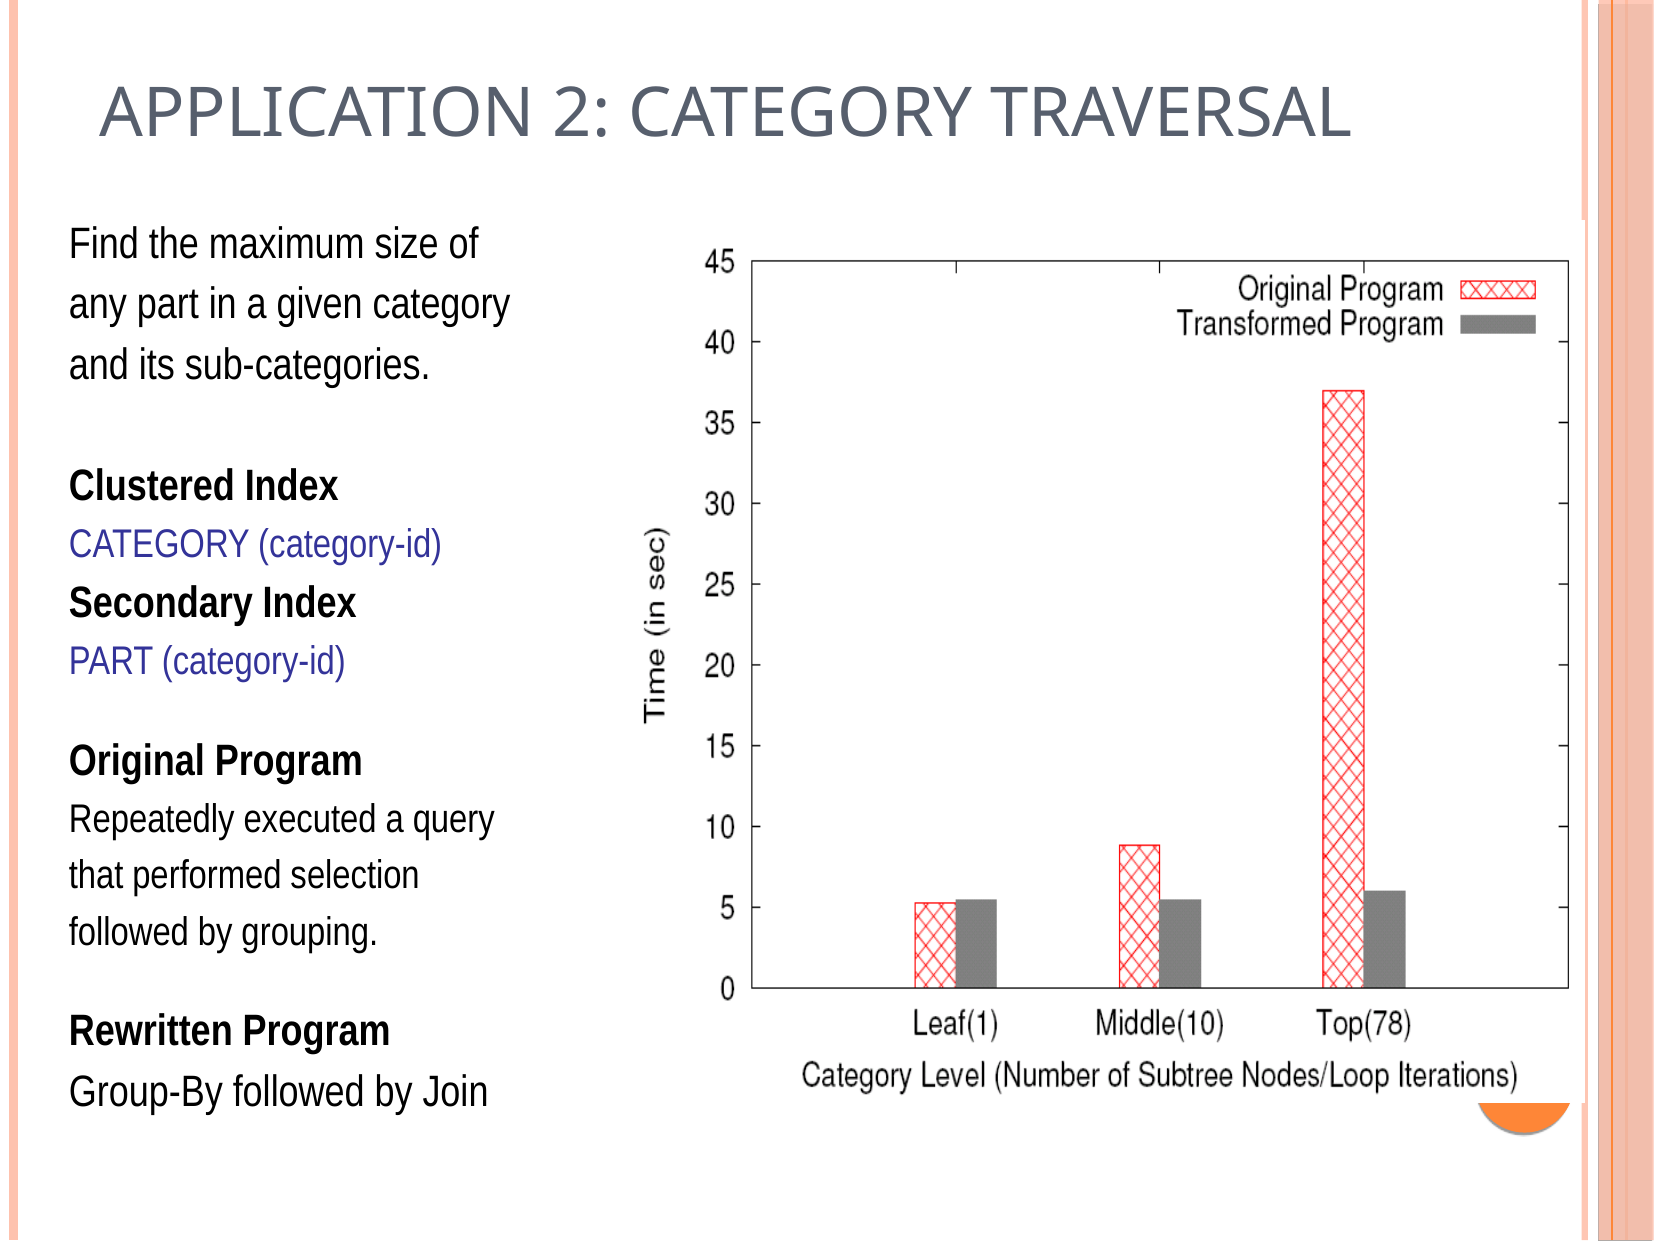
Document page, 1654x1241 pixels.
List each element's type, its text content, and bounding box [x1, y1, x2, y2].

picture [689, 220, 1585, 1103]
list Find the maximum size of any part in a given category and its sub-categories. Clustered Index CATEGORY (category-id) Secondary Index PART (category-id) Original Program Repeatedly executed a query that performed selection followed by grouping. Rewritten Program Group-By followed by Join [68, 220, 689, 1117]
slide_number <number>/56 [1185, 1129, 1571, 1212]
title Application 2: Category Traversal [82, 50, 1571, 159]
